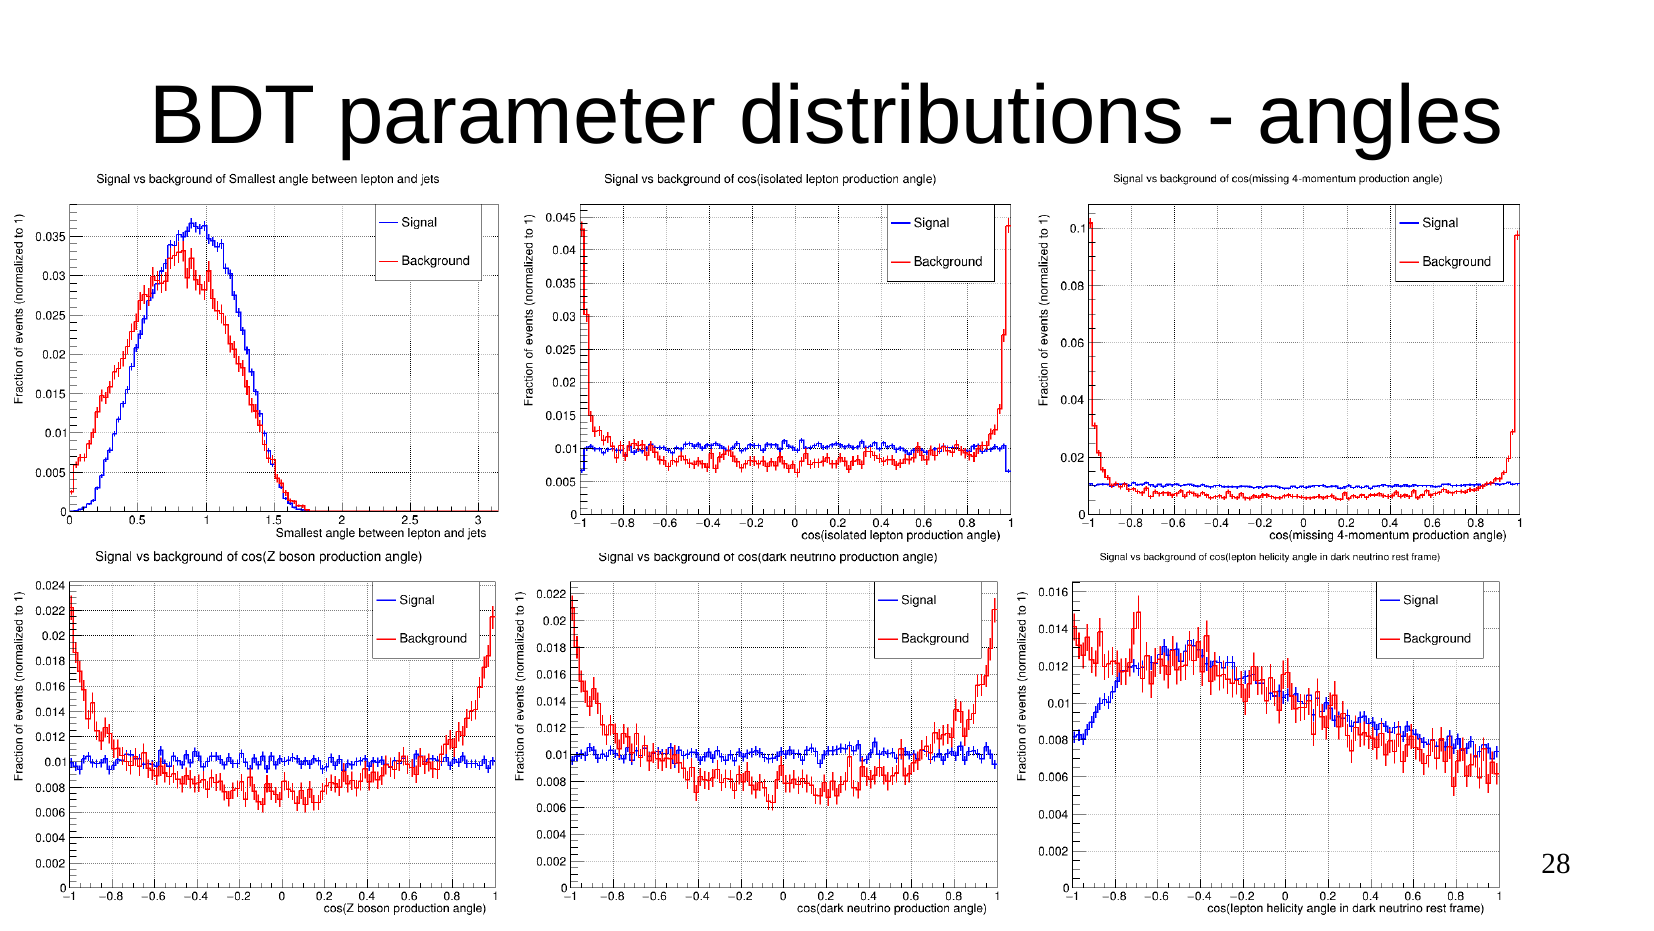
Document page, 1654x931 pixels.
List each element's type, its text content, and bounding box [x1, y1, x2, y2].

title BDT parameter distributions - angles [82, 37, 1571, 193]
picture [0, 165, 1536, 926]
